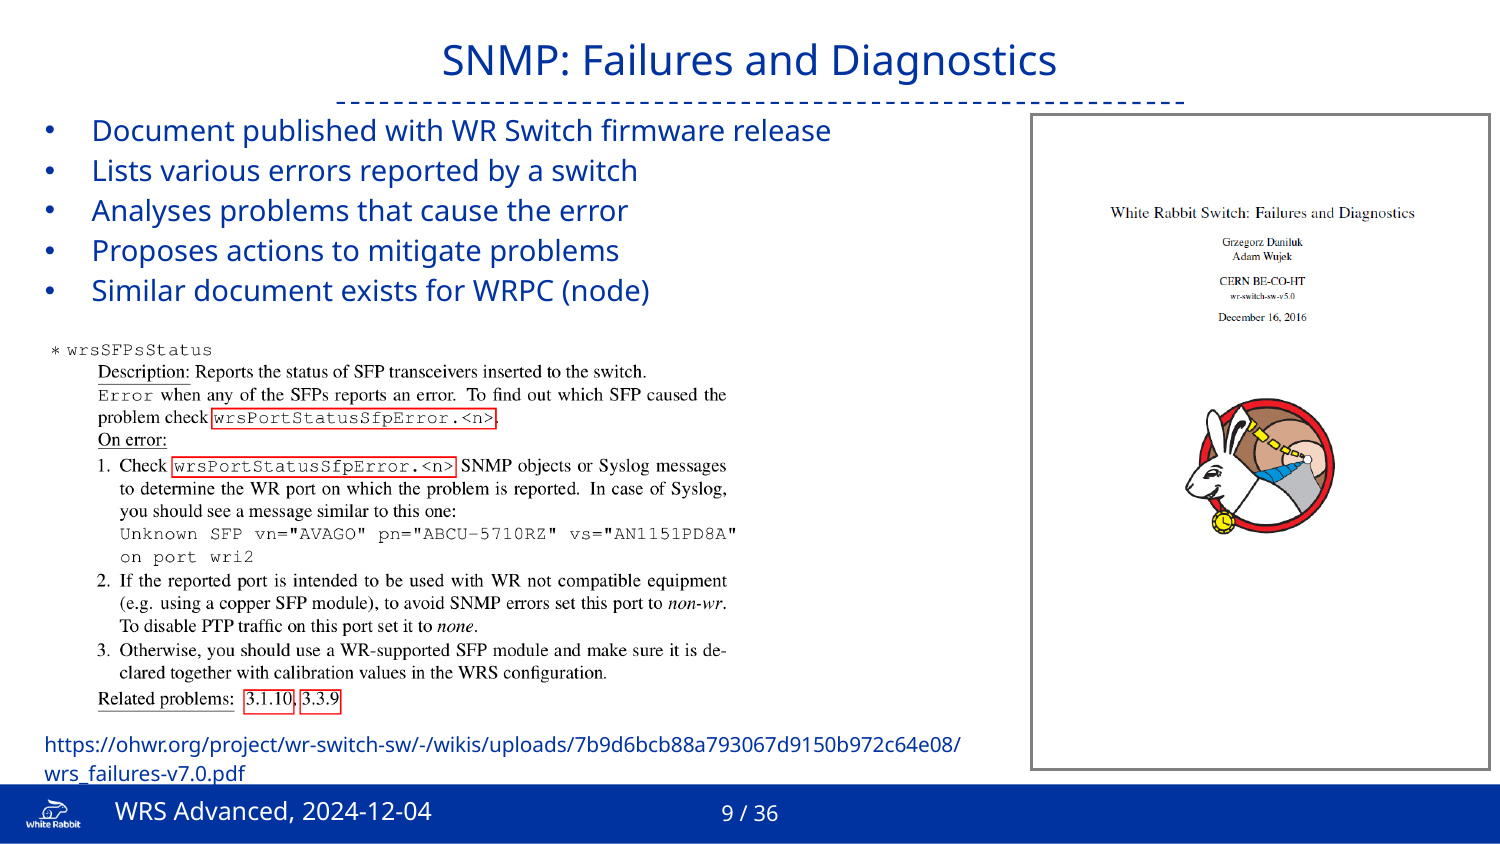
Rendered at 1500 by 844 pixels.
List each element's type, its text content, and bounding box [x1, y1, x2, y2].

slide_number <number> / 36 [0, 791, 1500, 837]
text_box Document published with WR Switch firmware release Lists various errors reported by a switch Analyses problems that cause the error Proposes actions to mitigate problems Similar document exists for WRPC (node) [30, 99, 916, 356]
picture [21, 333, 768, 726]
title SNMP: Failures and Diagnostics [0, 0, 1500, 117]
text_box https://ohwr.org/project/wr-switch-sw/-/wikis/uploads/7b9d6bcb88a793067d9150b972c64e08/wrs_failures-v7.0.pdf [29, 723, 1011, 780]
picture [1033, 116, 1488, 768]
